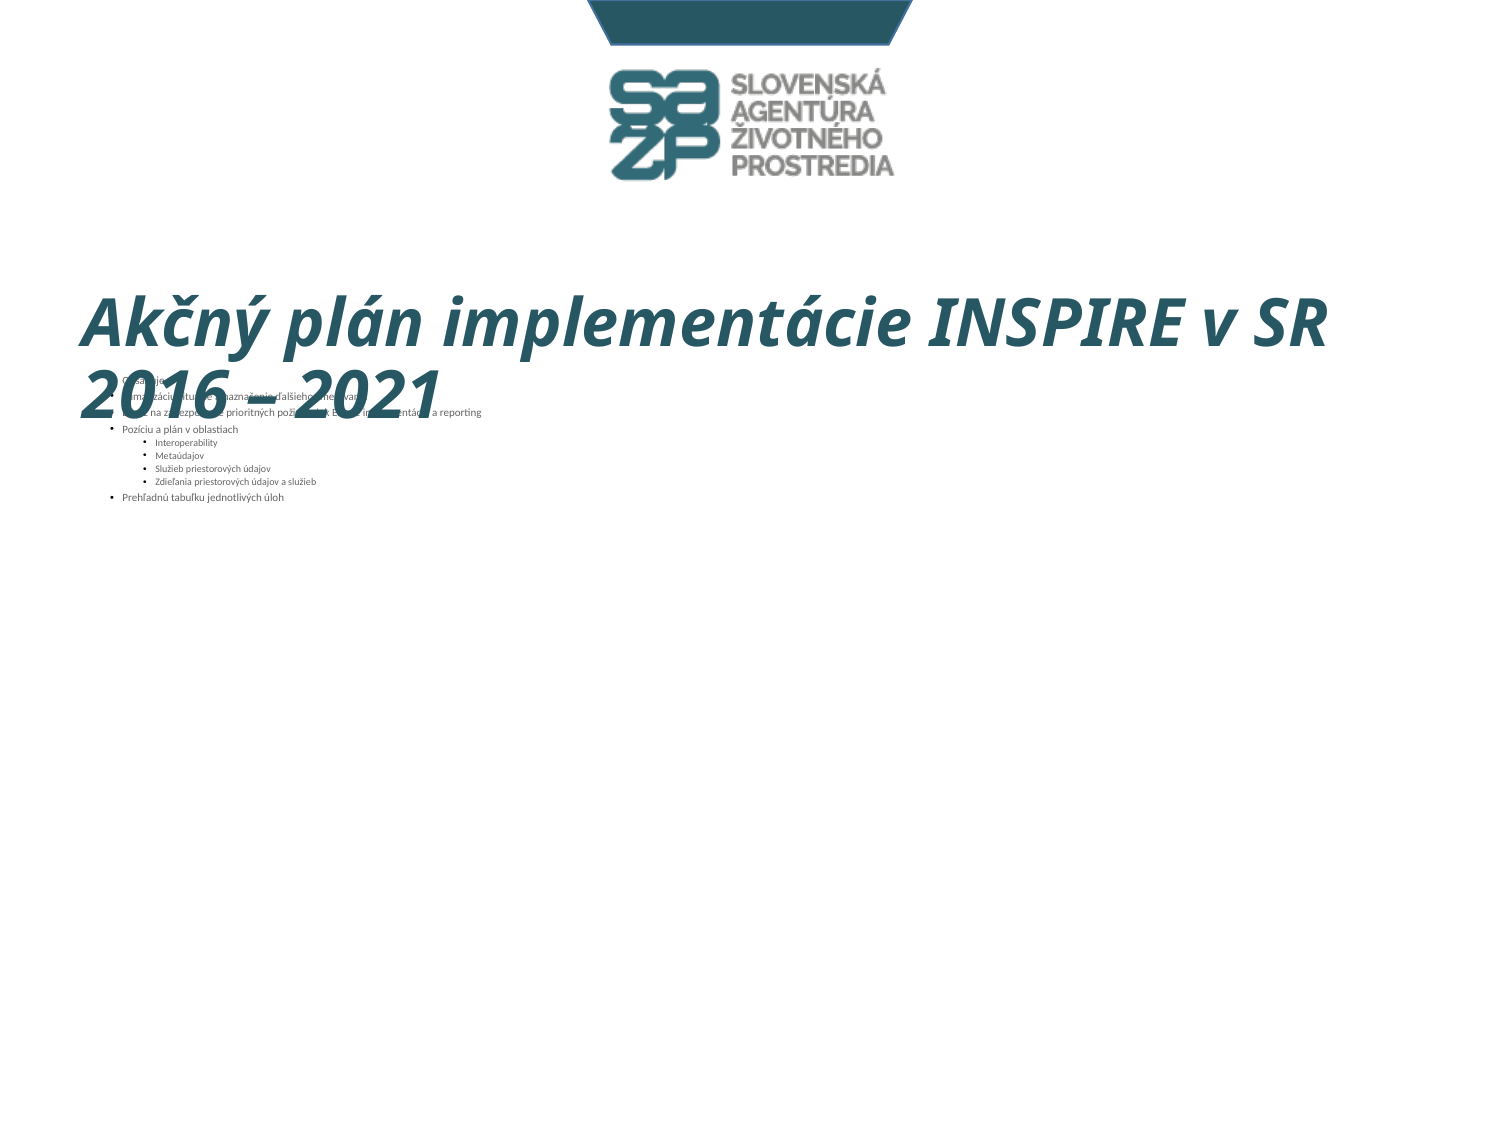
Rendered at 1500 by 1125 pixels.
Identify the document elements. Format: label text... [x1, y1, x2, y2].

list Obsahuje Sumarizáciu situácie a naznačenie ďalšieho smerovania Dôraz na zabezpečenie prioritných požiadaviek EK pre implementáciu a reporting Pozíciu a plán v oblastiach Interoperability Metaúdajov Služieb priestorových údajov Zdieľania priestorových údajov a služieb Prehľadnú tabuľku jednotlivých úloh [95, 367, 1418, 516]
picture [588, 44, 922, 200]
text_box [588, 0, 912, 44]
title Akčný plán implementácie INSPIRE v SR 2016 – 2021 [67, 281, 1500, 365]
